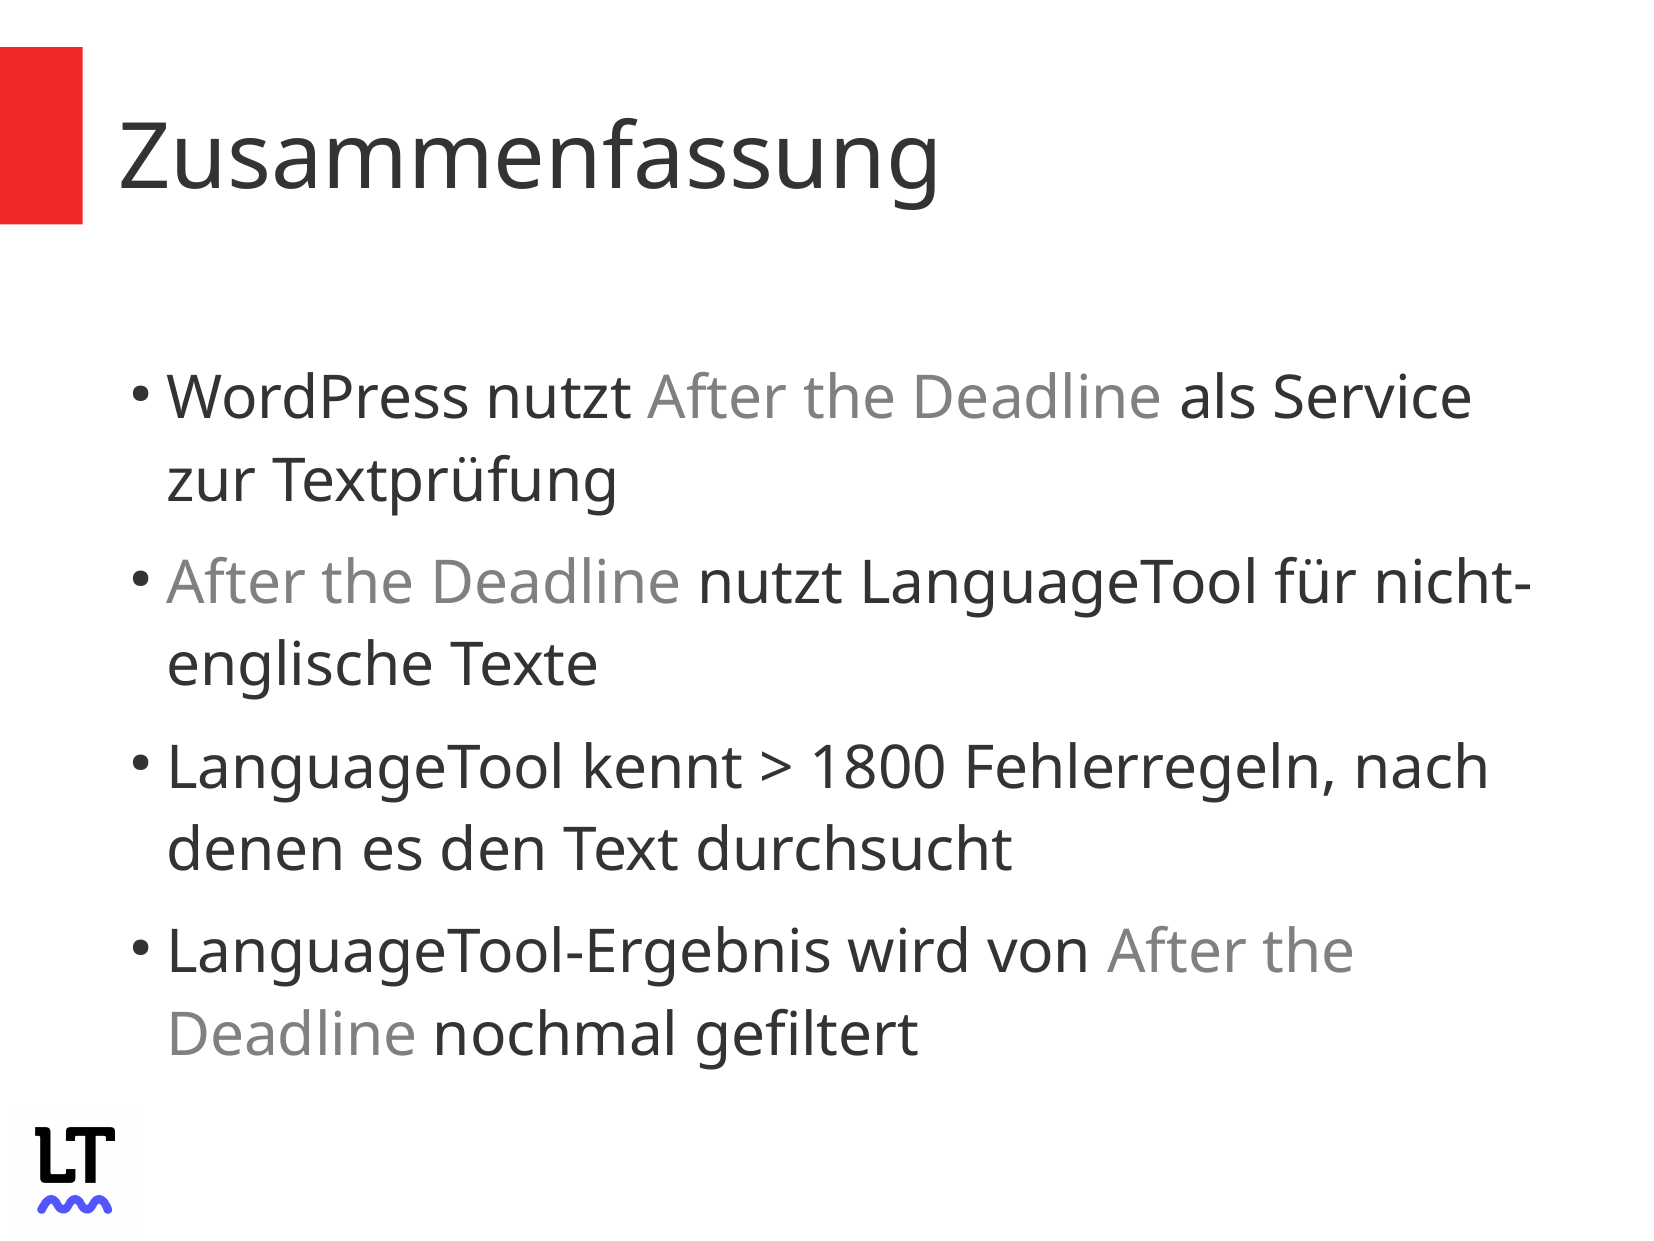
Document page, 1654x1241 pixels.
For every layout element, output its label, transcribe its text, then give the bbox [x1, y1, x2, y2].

picture [11, 1110, 138, 1235]
title Zusammenfassung [118, 49, 1571, 257]
list WordPress nutzt After the Deadline als Service zur Textprüfung After the Deadline nutzt LanguageTool für nicht-englische Texte LanguageTool kennt > 1800 Fehlerregeln, nach denen es den Text durchsucht LanguageTool-Ergebnis wird von After the Deadline nochmal gefiltert [118, 354, 1536, 1074]
